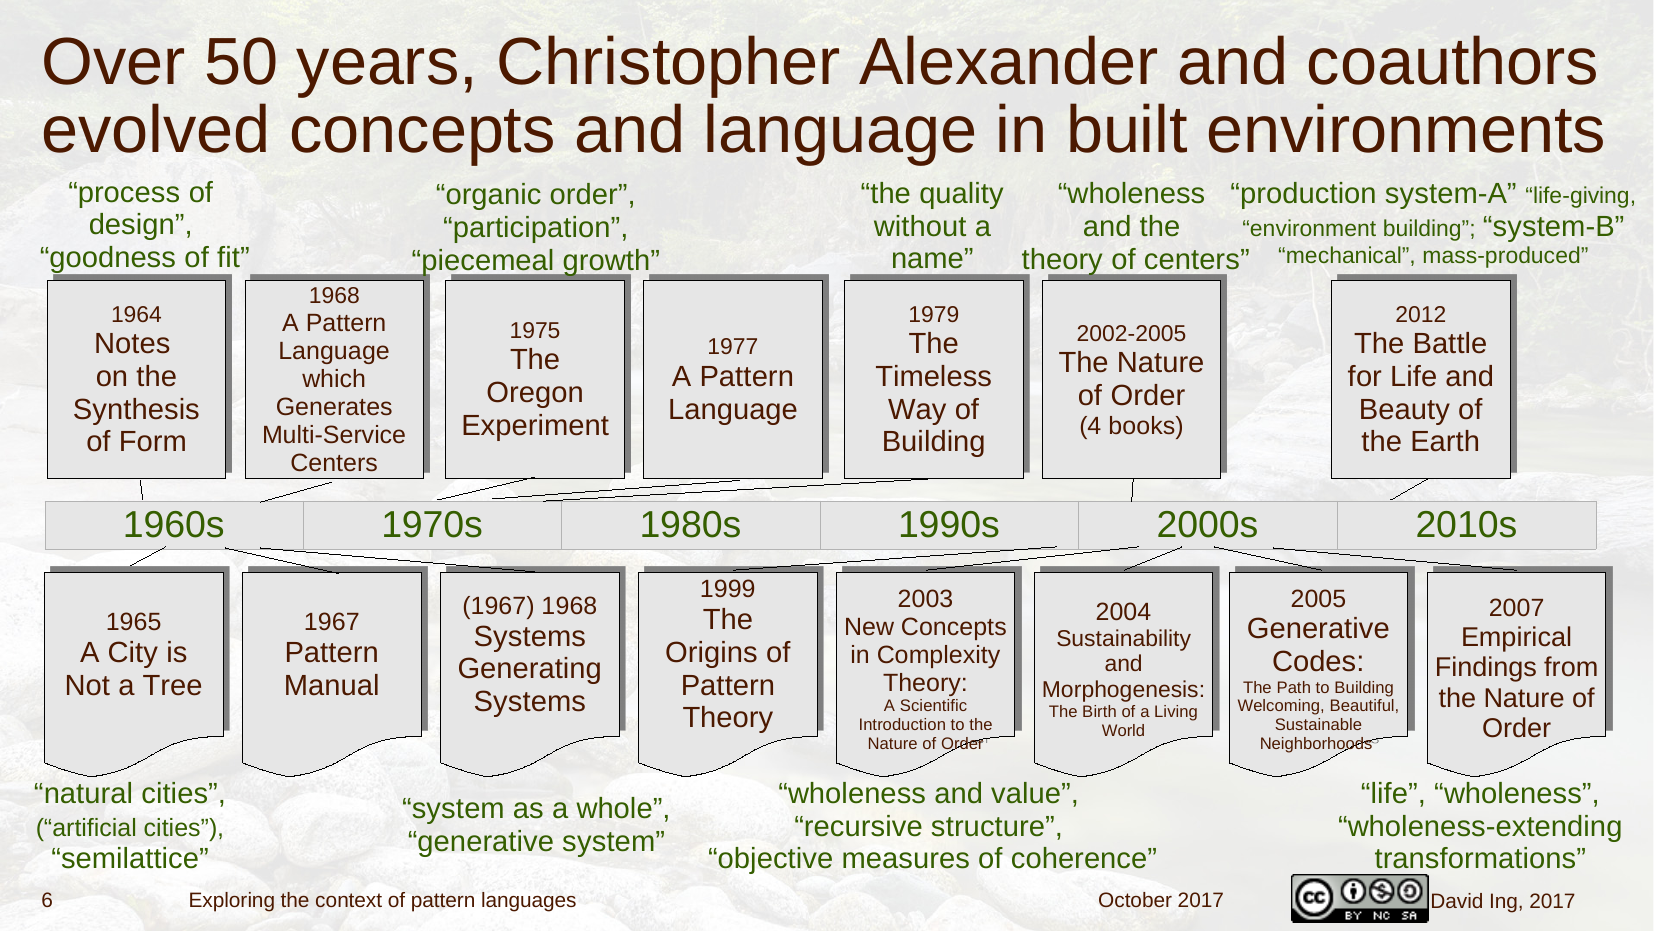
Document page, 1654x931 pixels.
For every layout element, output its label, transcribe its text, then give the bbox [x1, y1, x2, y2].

table_header 2010s [1338, 502, 1596, 549]
text_box “the quality without a name” [842, 169, 1011, 276]
text_box 1968 A Pattern Language which Generates Multi-Service Centers [245, 280, 424, 479]
table_header 2000s [1079, 502, 1337, 549]
text_box (1967) 1968 Systems Generating Systems [440, 572, 620, 769]
text_box 2007 Empirical Findings from the Nature of Order [1427, 572, 1606, 769]
text_box 1965 A City is Not a Tree [44, 572, 224, 769]
title Over 50 years, Christopher Alexander and coauthors evolved concepts and language in built environments [41, 30, 1613, 181]
text_box 1964 Notes on the Synthesis of Form [47, 280, 226, 479]
text_box “production system-A” “life-giving, “environment building”; “system-B” “mechanical”, mass-produced” [1213, 169, 1654, 276]
text_box 1967 Pattern Manual [242, 572, 422, 777]
text_box “wholeness and the theory of centers” [1011, 169, 1213, 276]
text_box 1977 A Pattern Language [643, 280, 823, 479]
text_box 1979 The Timeless Way of Building [844, 280, 1024, 479]
text_box 2004 Sustainability and Morphogenesis: The Birth of a Living World [1034, 572, 1213, 769]
text_box “process of design”, “goodness of fit” [27, 168, 263, 278]
text_box “life”, “wholeness”, “wholeness-extending transformations” [1327, 769, 1634, 880]
table_header 1970s [304, 502, 561, 549]
table_header 1980s [562, 502, 820, 549]
table_header 1990s [821, 502, 1078, 549]
picture [0, 0, 1654, 931]
table_header 1960s [46, 502, 303, 549]
text_box 2012 The Battle for Life and Beauty of the Earth [1331, 280, 1511, 479]
text_box 2002-2005 The Nature of Order (4 books) [1042, 280, 1221, 479]
text_box “natural cities”, (“artificial cities”), “semilattice” [21, 769, 239, 876]
text_box 2005 Generative Codes: The Path to Building Welcoming, Beautiful, Sustainable Neighborhoods [1229, 572, 1408, 777]
text_box “system as a whole”, “generative system” [383, 769, 690, 880]
text_box 1975 The Oregon Experiment [445, 280, 625, 479]
text_box 2003 New Concepts in Complexity Theory: A Scientific Introduction to the Nature of Order [836, 572, 1015, 769]
text_box 1999 The Origins of Pattern Theory [638, 572, 818, 769]
text_box “organic order”, “participation”, “piecemeal growth” [393, 170, 679, 275]
text_box “wholeness and value”, “recursive structure”, “objective measures of coherence” [690, 769, 1176, 880]
